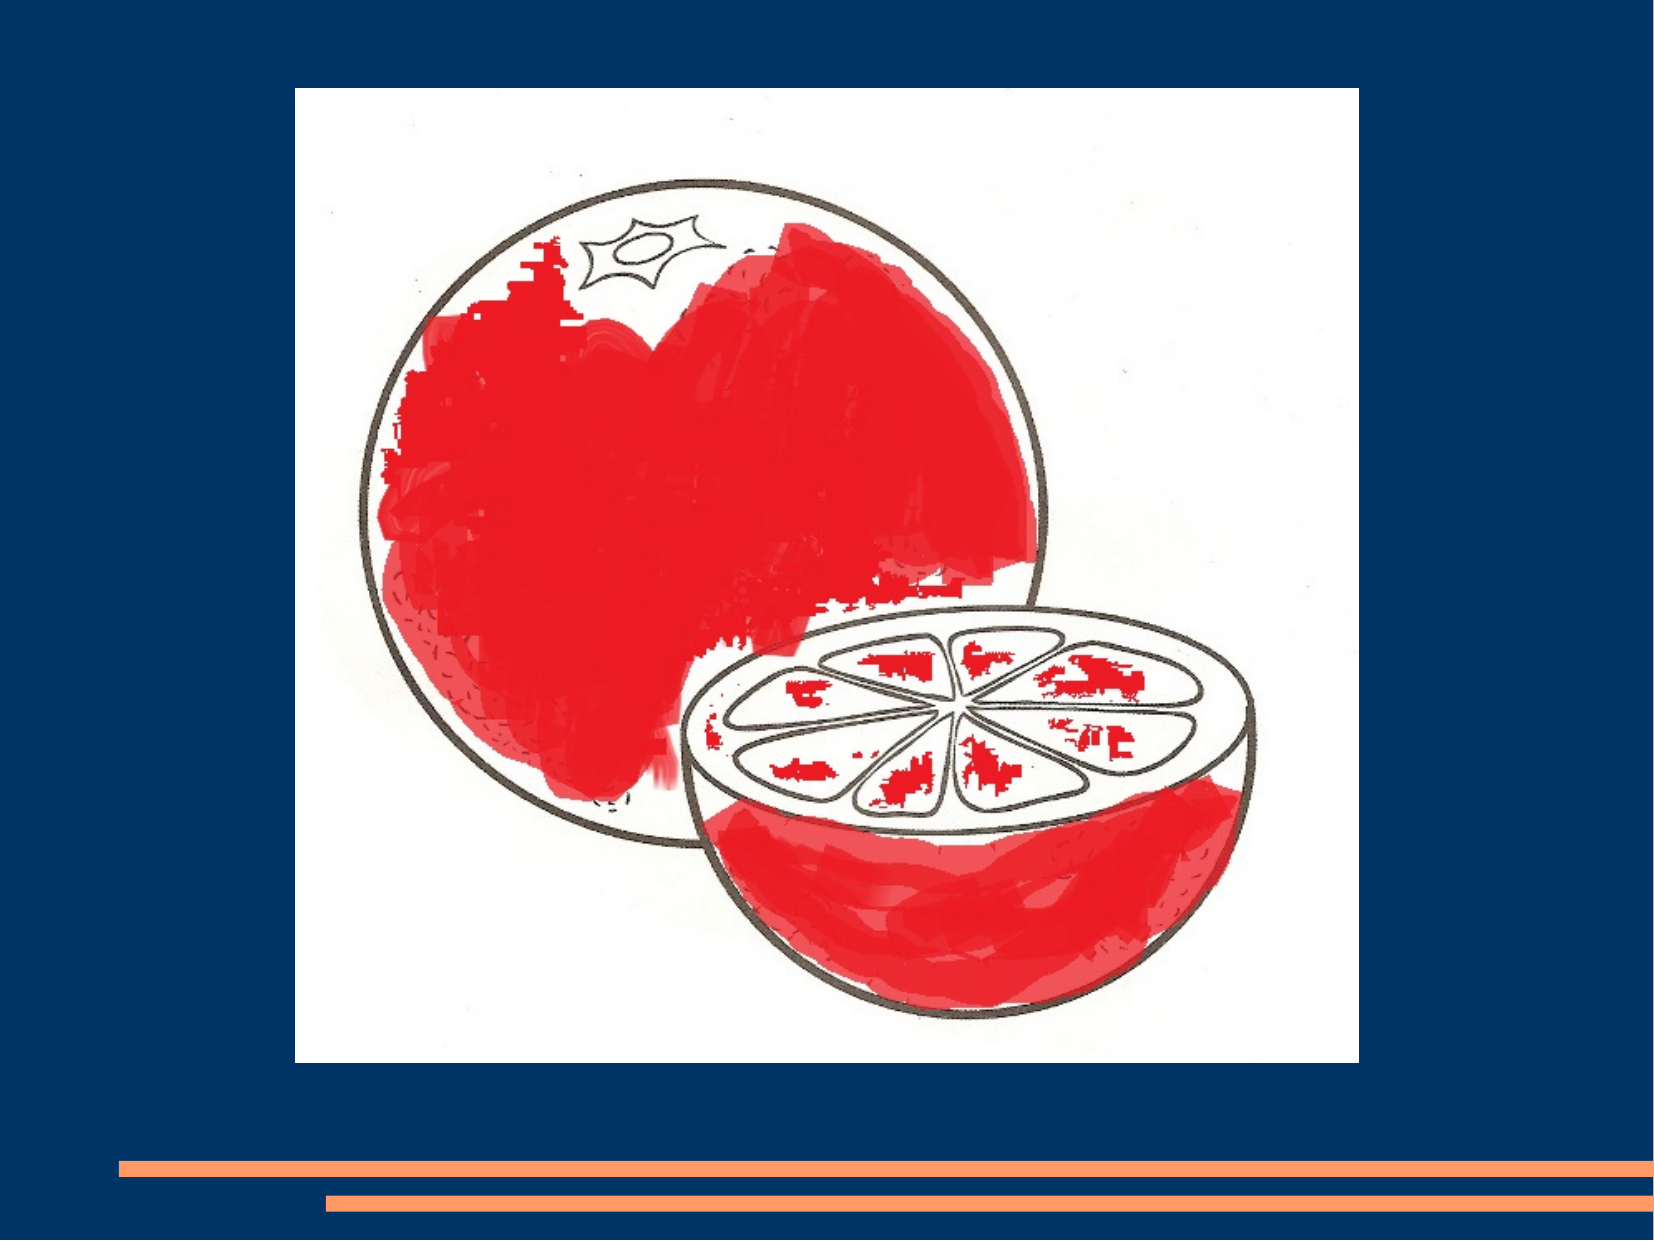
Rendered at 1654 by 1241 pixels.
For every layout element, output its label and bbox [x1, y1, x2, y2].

picture [295, 88, 1359, 1063]
